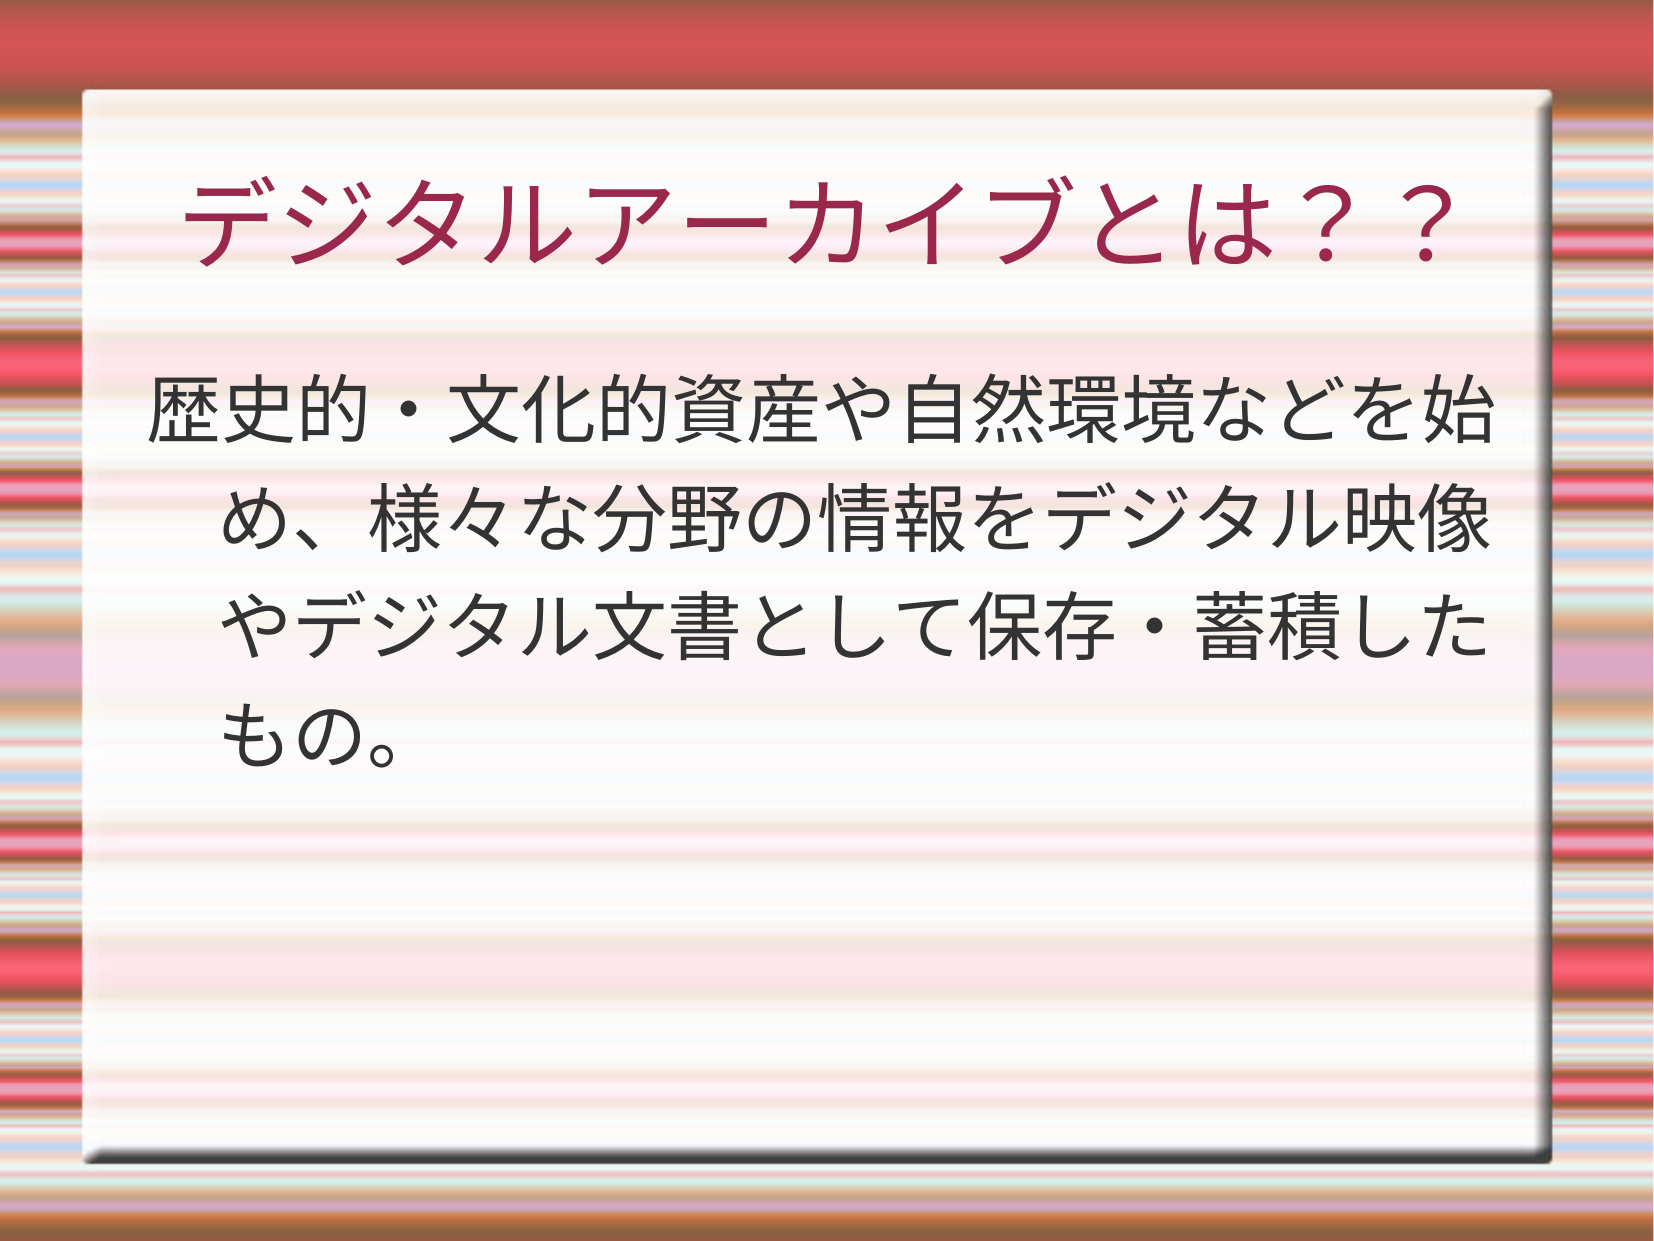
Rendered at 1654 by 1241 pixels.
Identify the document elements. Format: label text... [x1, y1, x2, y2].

picture [0, 0, 1654, 1241]
list 歴史的・文化的資産や自然環境などを始め、様々な分野の情報をデジタル映像やデジタル文書として保存・蓄積したもの。 [134, 350, 1516, 1133]
title デジタルアーカイブとは？？ [121, 114, 1534, 322]
